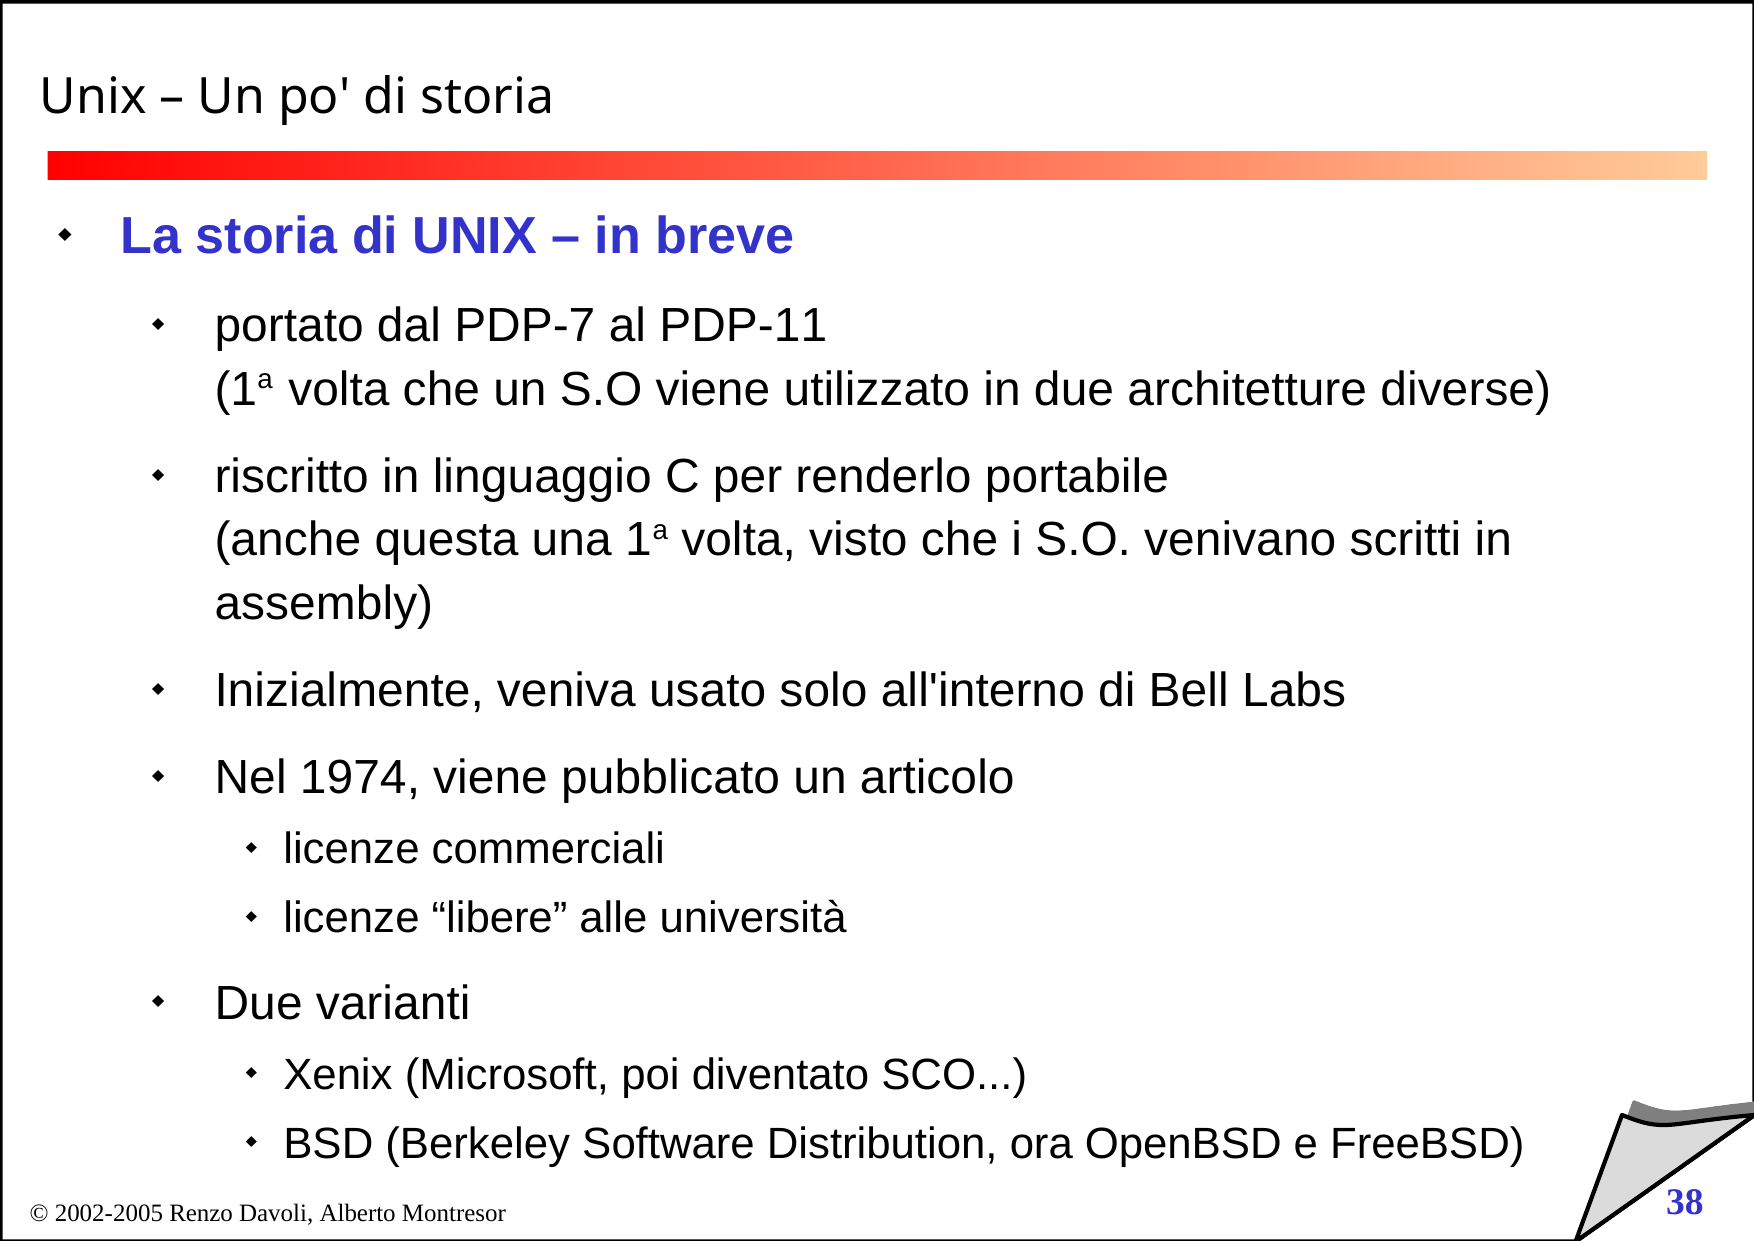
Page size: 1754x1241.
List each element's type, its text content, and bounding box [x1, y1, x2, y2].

title Unix – Un po' di storia [40, 49, 1713, 144]
list La storia di UNIX – in breve portato dal PDP-7 al PDP-11 (1a volta che un S.O viene utilizzato in due architetture diverse) riscritto in linguaggio C per renderlo portabile (anche questa una 1a volta, visto che i S.O. venivano scritti in assembly) Inizialmente, veniva usato solo all'interno di Bell Labs Nel 1974, viene pubblicato un articolo licenze commerciali licenze “libere” alle università Due varianti Xenix (Microsoft, poi diventato SCO...) BSD (Berkeley Software Distribution, ora OpenBSD e FreeBSD) [58, 206, 1696, 1181]
